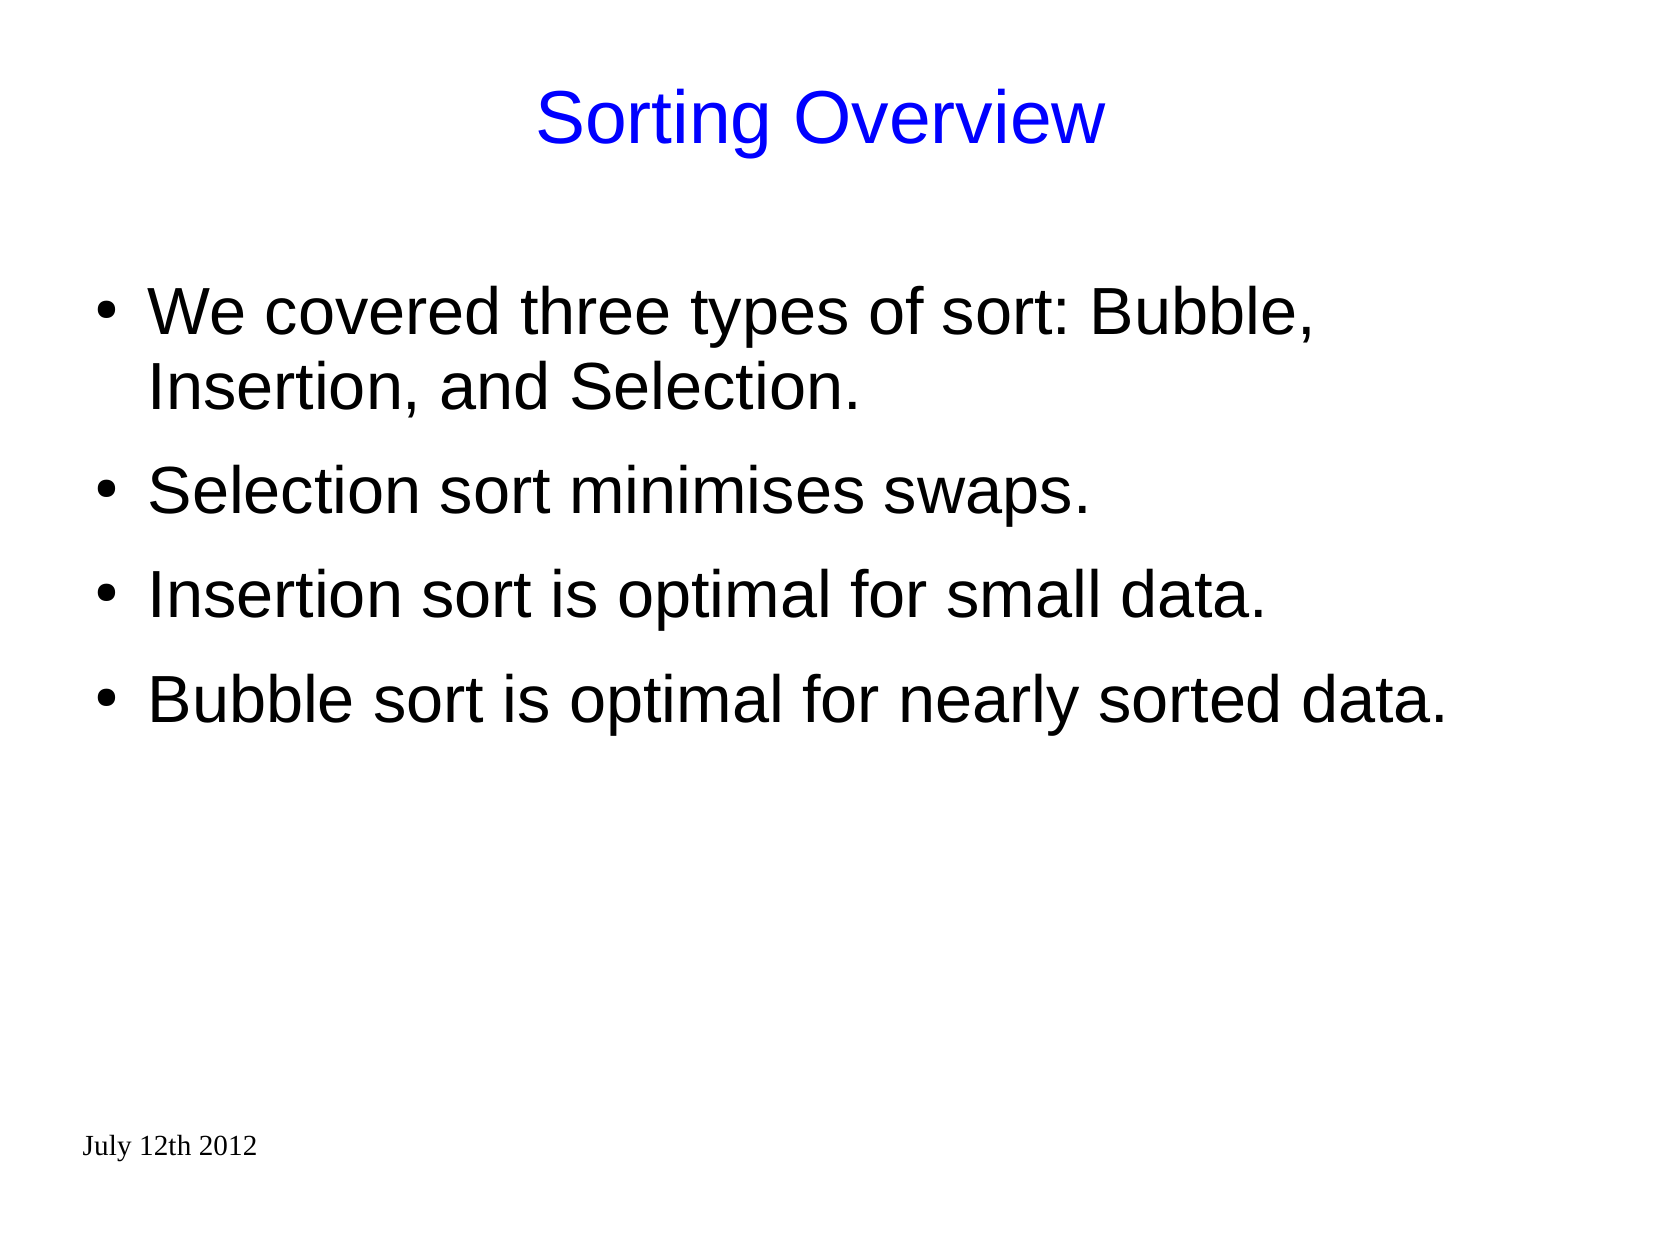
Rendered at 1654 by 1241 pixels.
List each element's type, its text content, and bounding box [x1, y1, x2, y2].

list We covered three types of sort: Bubble, Insertion, and Selection. Selection sort minimises swaps. Insertion sort is optimal for small data. Bubble sort is optimal for nearly sorted data. [76, 274, 1565, 1093]
title Sorting Overview [76, 58, 1565, 178]
